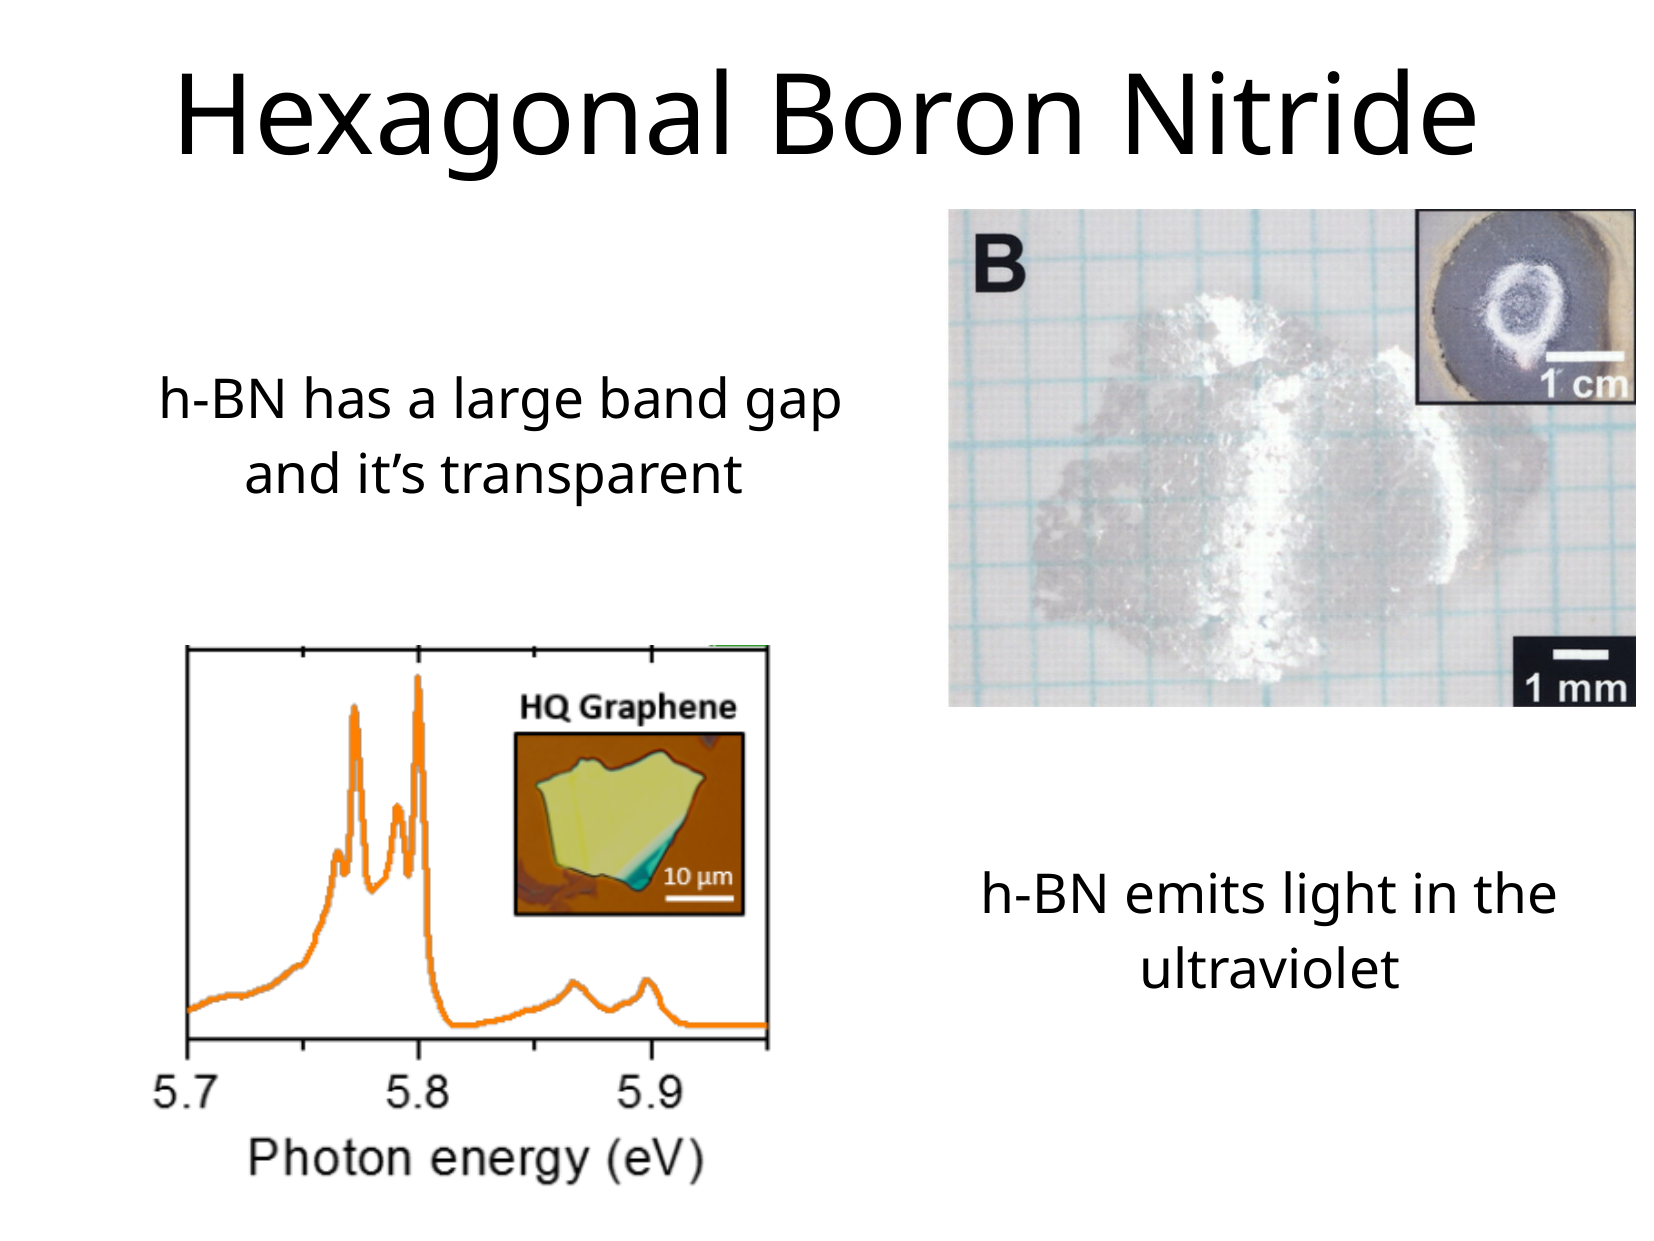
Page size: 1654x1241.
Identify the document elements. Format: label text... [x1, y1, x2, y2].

picture [142, 645, 796, 1188]
picture [945, 209, 1636, 707]
text_box h-BN has a large band gap and it’s transparent [75, 360, 886, 511]
title Hexagonal Boron Nitride [82, 37, 1571, 184]
text_box h-BN emits light in the ultraviolet [843, 855, 1654, 1006]
